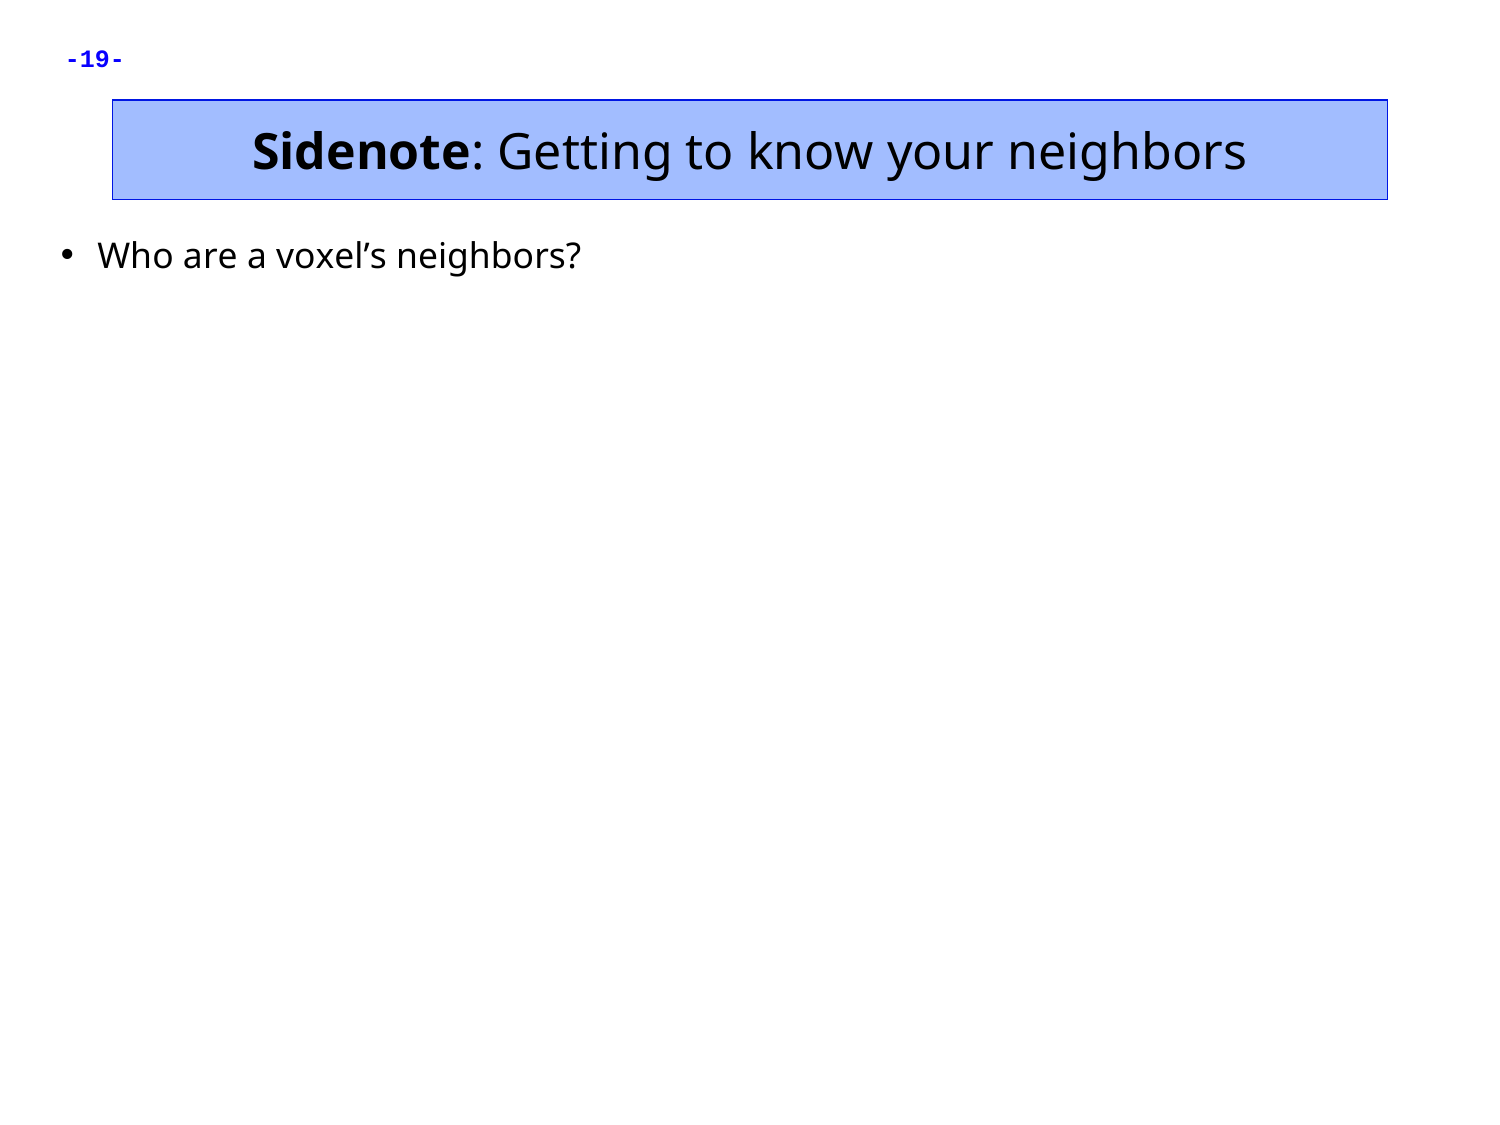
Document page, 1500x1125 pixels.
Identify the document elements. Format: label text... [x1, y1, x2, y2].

text_box Who are a voxel’s neighbors? [44, 224, 1488, 374]
text_box Sidenote: Getting to know your neighbors [112, 99, 1388, 200]
